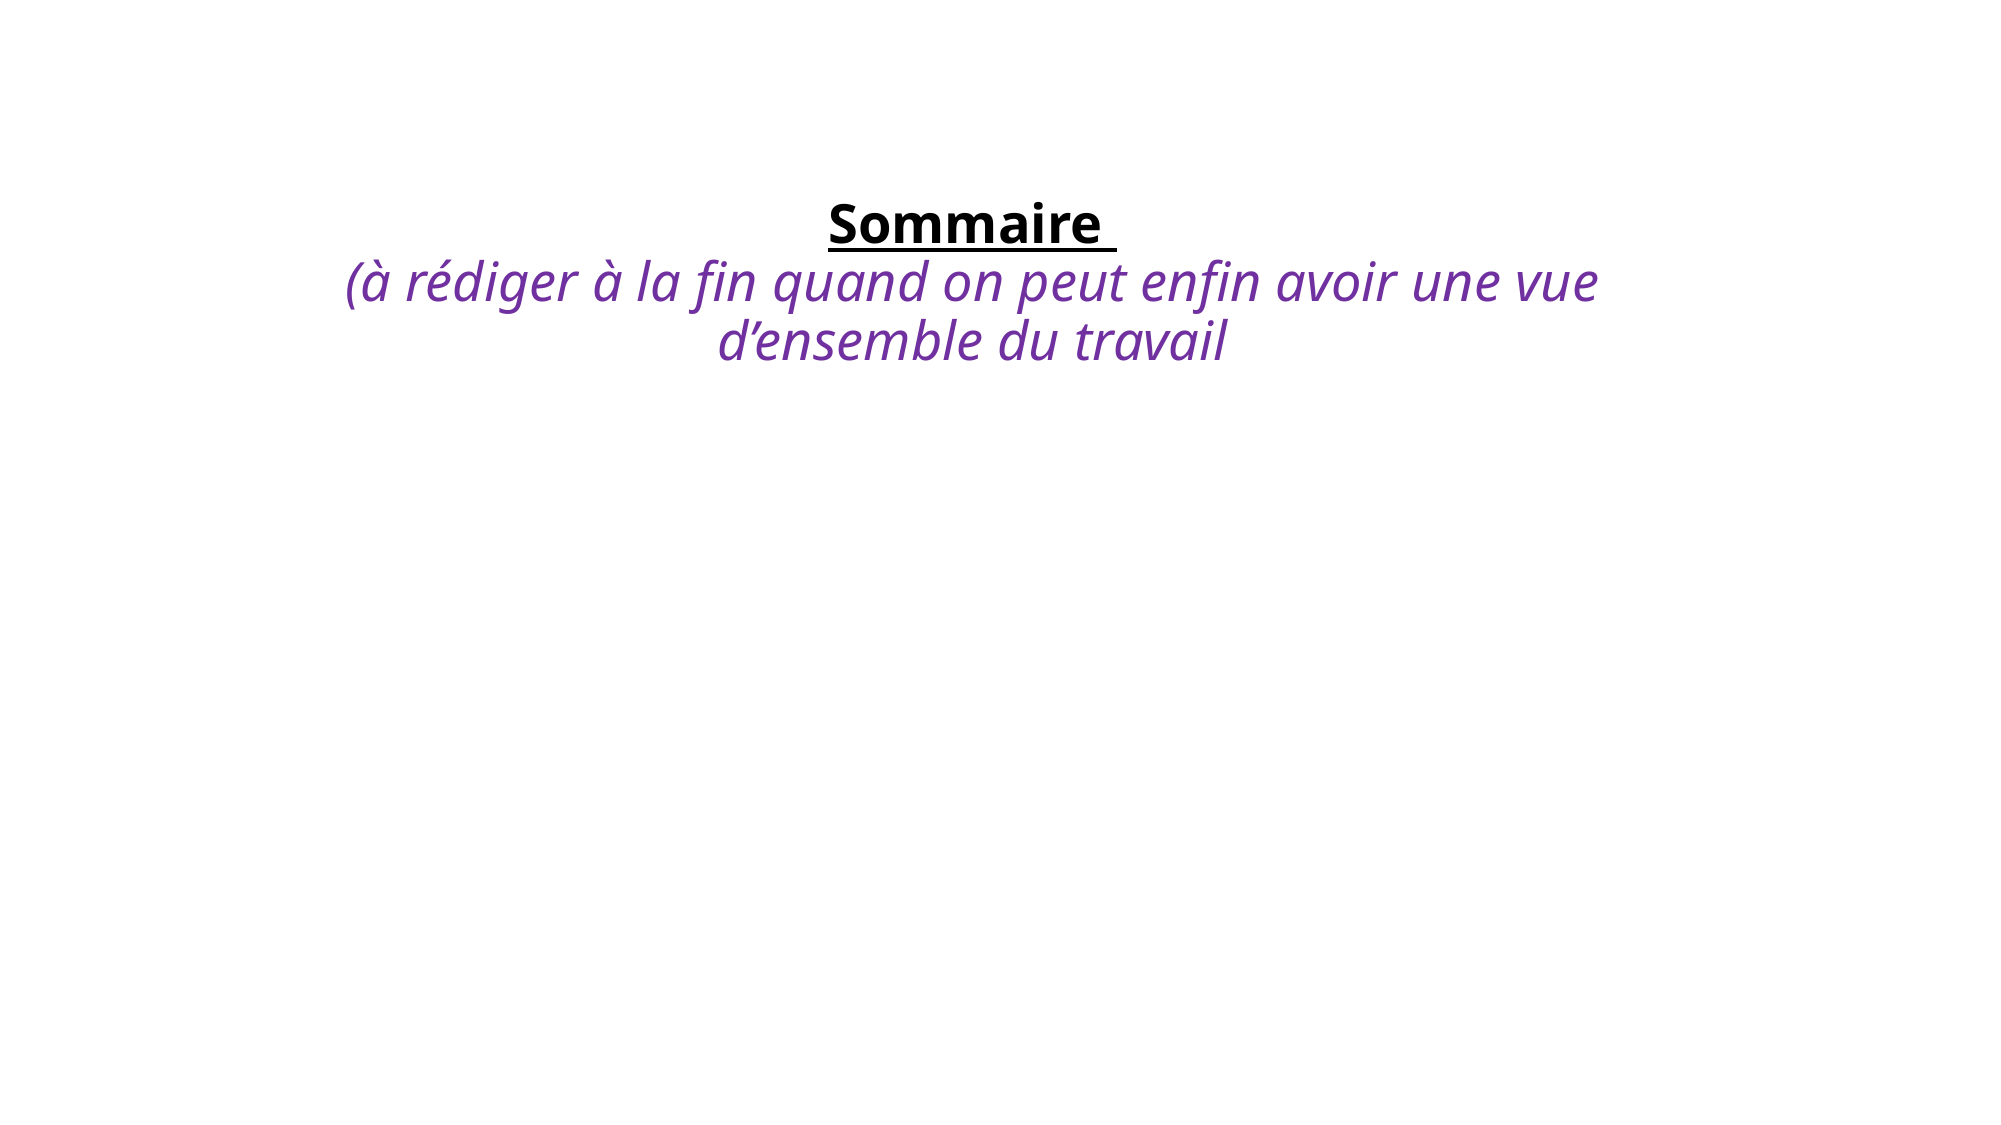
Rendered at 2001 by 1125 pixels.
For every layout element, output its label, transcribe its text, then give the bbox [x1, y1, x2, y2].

title Sommaire (à rédiger à la fin quand on peut enfin avoir une vue d’ensemble du travail [222, 114, 1723, 380]
